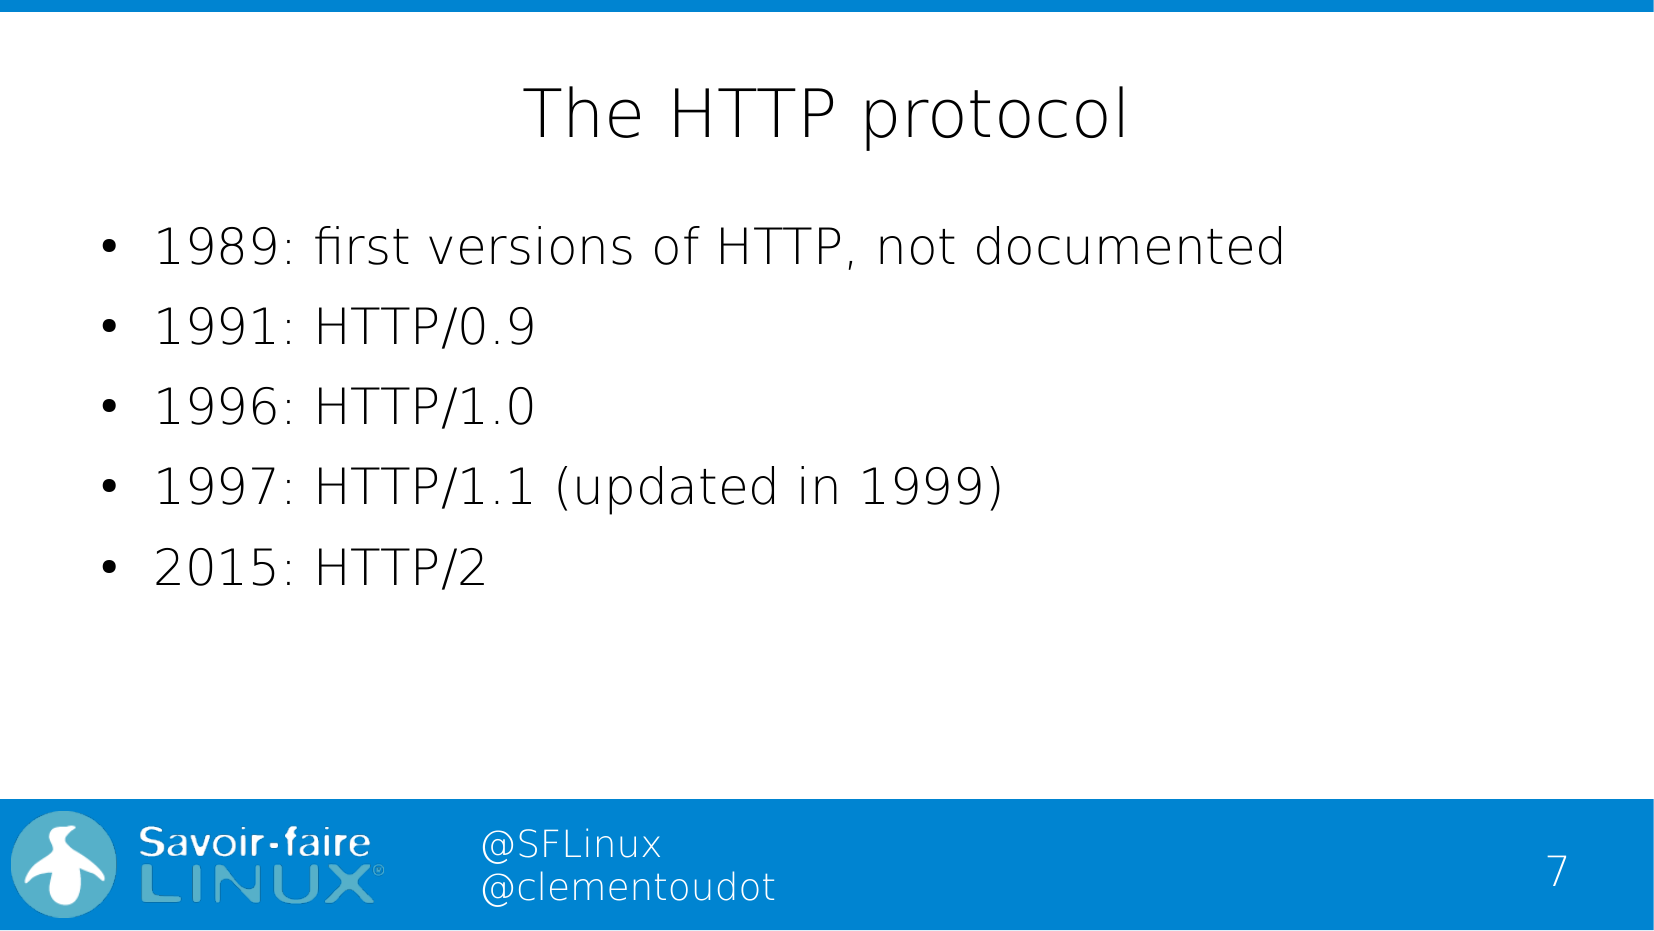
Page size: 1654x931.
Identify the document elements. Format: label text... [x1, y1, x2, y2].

picture [11, 811, 384, 918]
list 1989: first versions of HTTP, not documented 1991: HTTP/0.9 1996: HTTP/1.0 1997: HTTP/1.1 (updated in 1999) 2015: HTTP/2 [82, 217, 1571, 758]
title The HTTP protocol [82, 37, 1571, 193]
